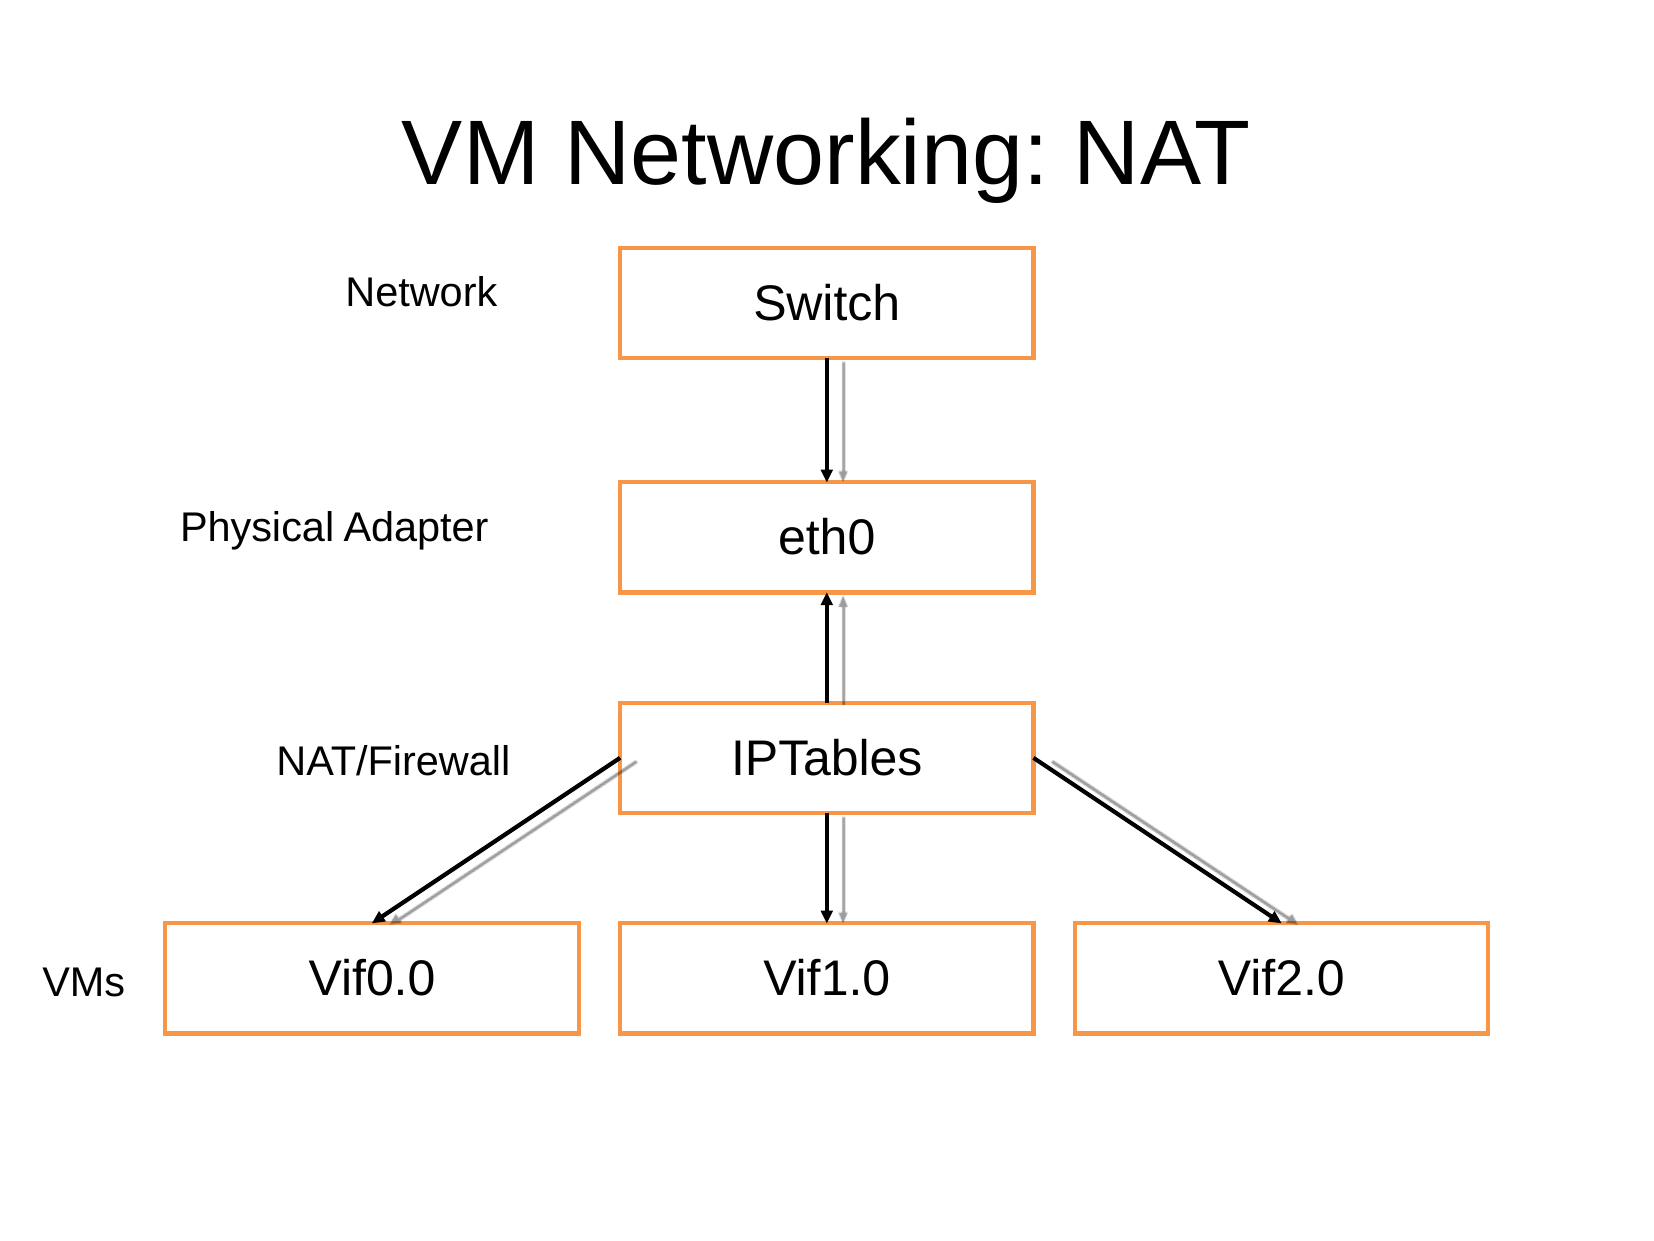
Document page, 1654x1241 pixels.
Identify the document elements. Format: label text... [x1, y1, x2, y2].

text_box Vif1.0 [620, 923, 1034, 1034]
text_box Physical Adapter [165, 496, 579, 558]
text_box Network [330, 261, 565, 324]
text_box NAT/Firewall [261, 730, 565, 792]
text_box VMs [27, 950, 152, 1013]
text_box Vif2.0 [1074, 923, 1489, 1034]
text_box Switch [620, 248, 1034, 359]
text_box IPTables [620, 702, 1034, 813]
text_box eth0 [620, 482, 1034, 593]
text_box VM Networking: NAT [82, 49, 1571, 257]
text_box Vif0.0 [165, 923, 579, 1034]
